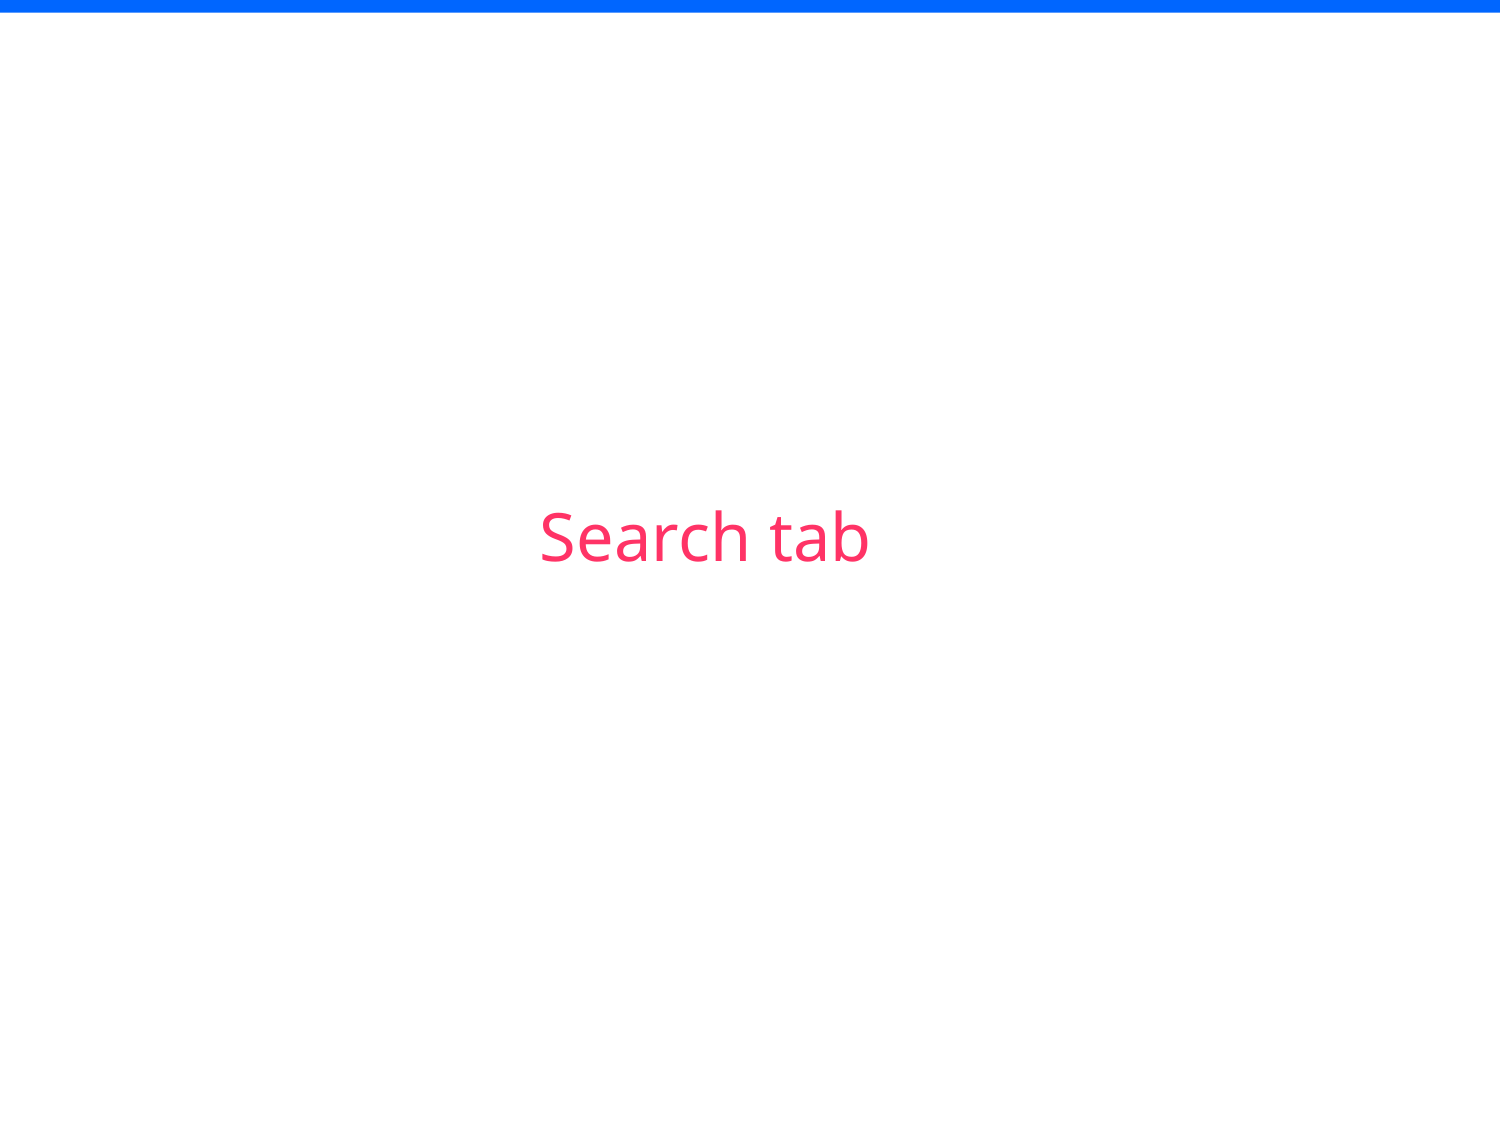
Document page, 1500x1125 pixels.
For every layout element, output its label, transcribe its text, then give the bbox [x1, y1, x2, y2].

text_box Search tab [525, 487, 905, 588]
